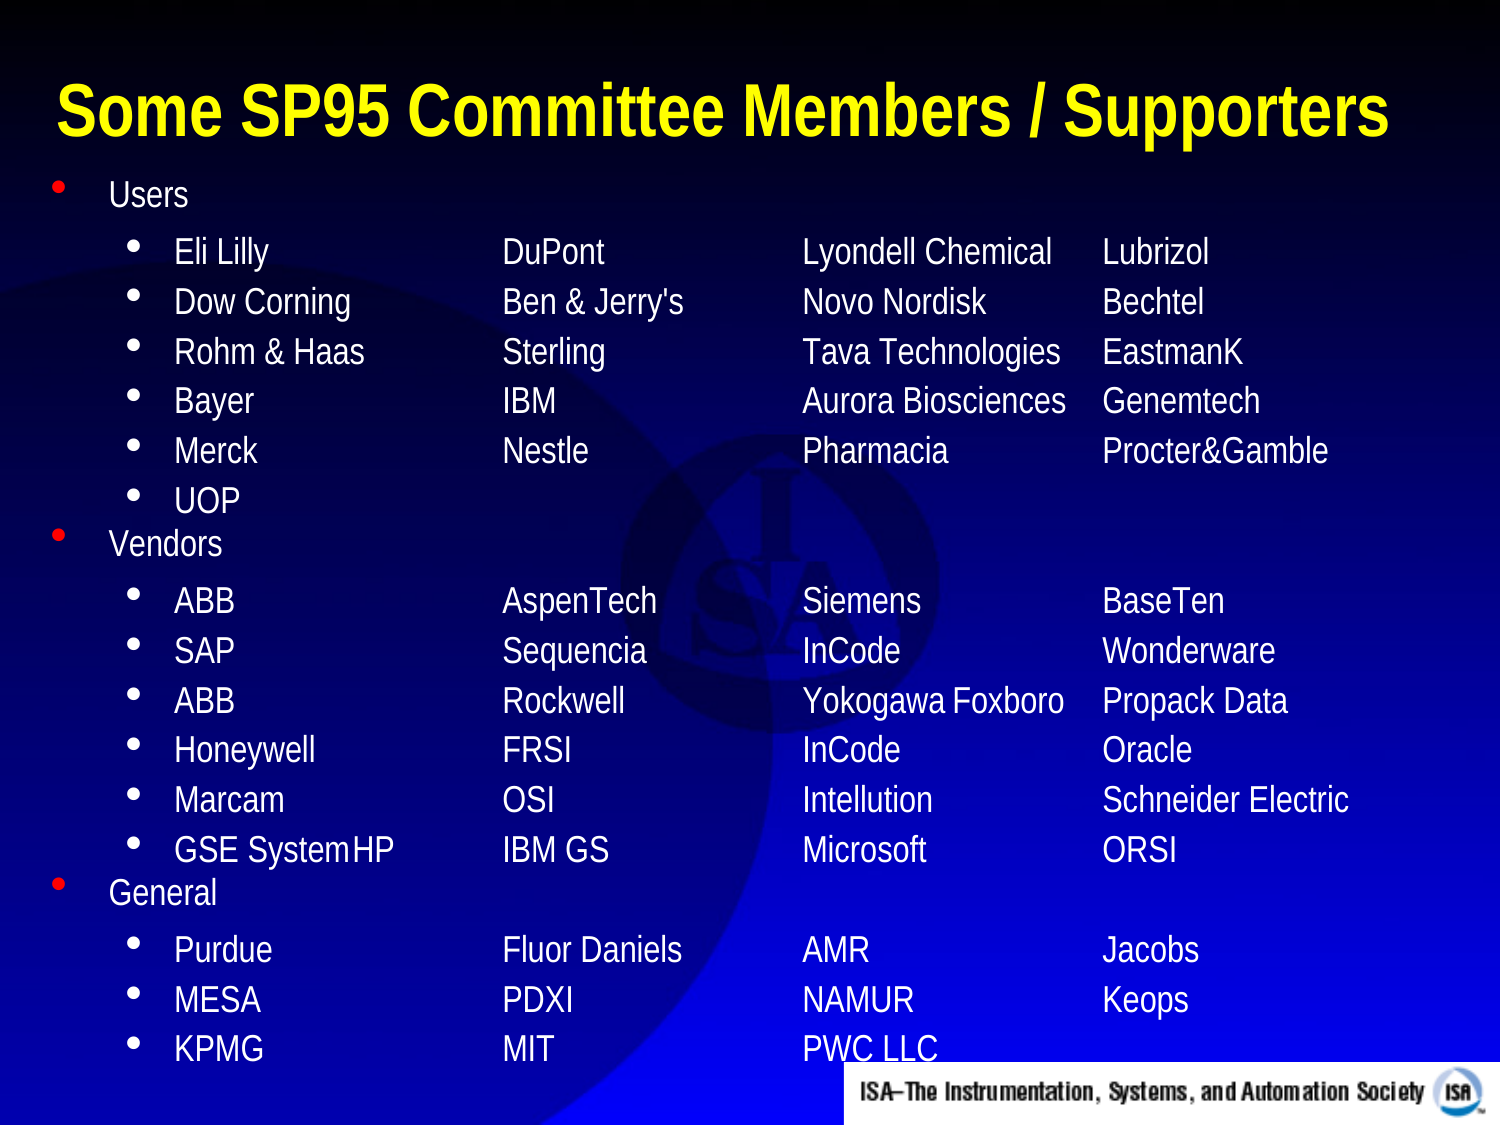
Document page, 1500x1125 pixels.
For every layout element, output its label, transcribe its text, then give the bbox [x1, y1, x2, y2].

list Users Eli Lilly DuPont Lyondell Chemical Lubrizol Dow Corning Ben & Jerry's Novo Nordisk Bechtel Rohm & Haas Sterling Tava Technologies EastmanK Bayer IBM Aurora Biosciences Genemtech Merck Nestle Pharmacia Procter&Gamble UOP Vendors ABB AspenTech Siemens BaseTen SAP Sequencia InCode Wonderware ABB Rockwell Yokogawa Foxboro Propack Data Honeywell FRSI InCode Oracle Marcam OSI Intellution Schneider Electric GSE System HP IBM GS Microsoft ORSI General Purdue Fluor Daniels AMR Jacobs MESA PDXI NAMUR Keops KPMG MIT PWC LLC [37, 174, 1463, 1125]
title Some SP95 Committee Members / Supporters [41, 8, 1463, 174]
picture [0, 0, 1500, 1125]
